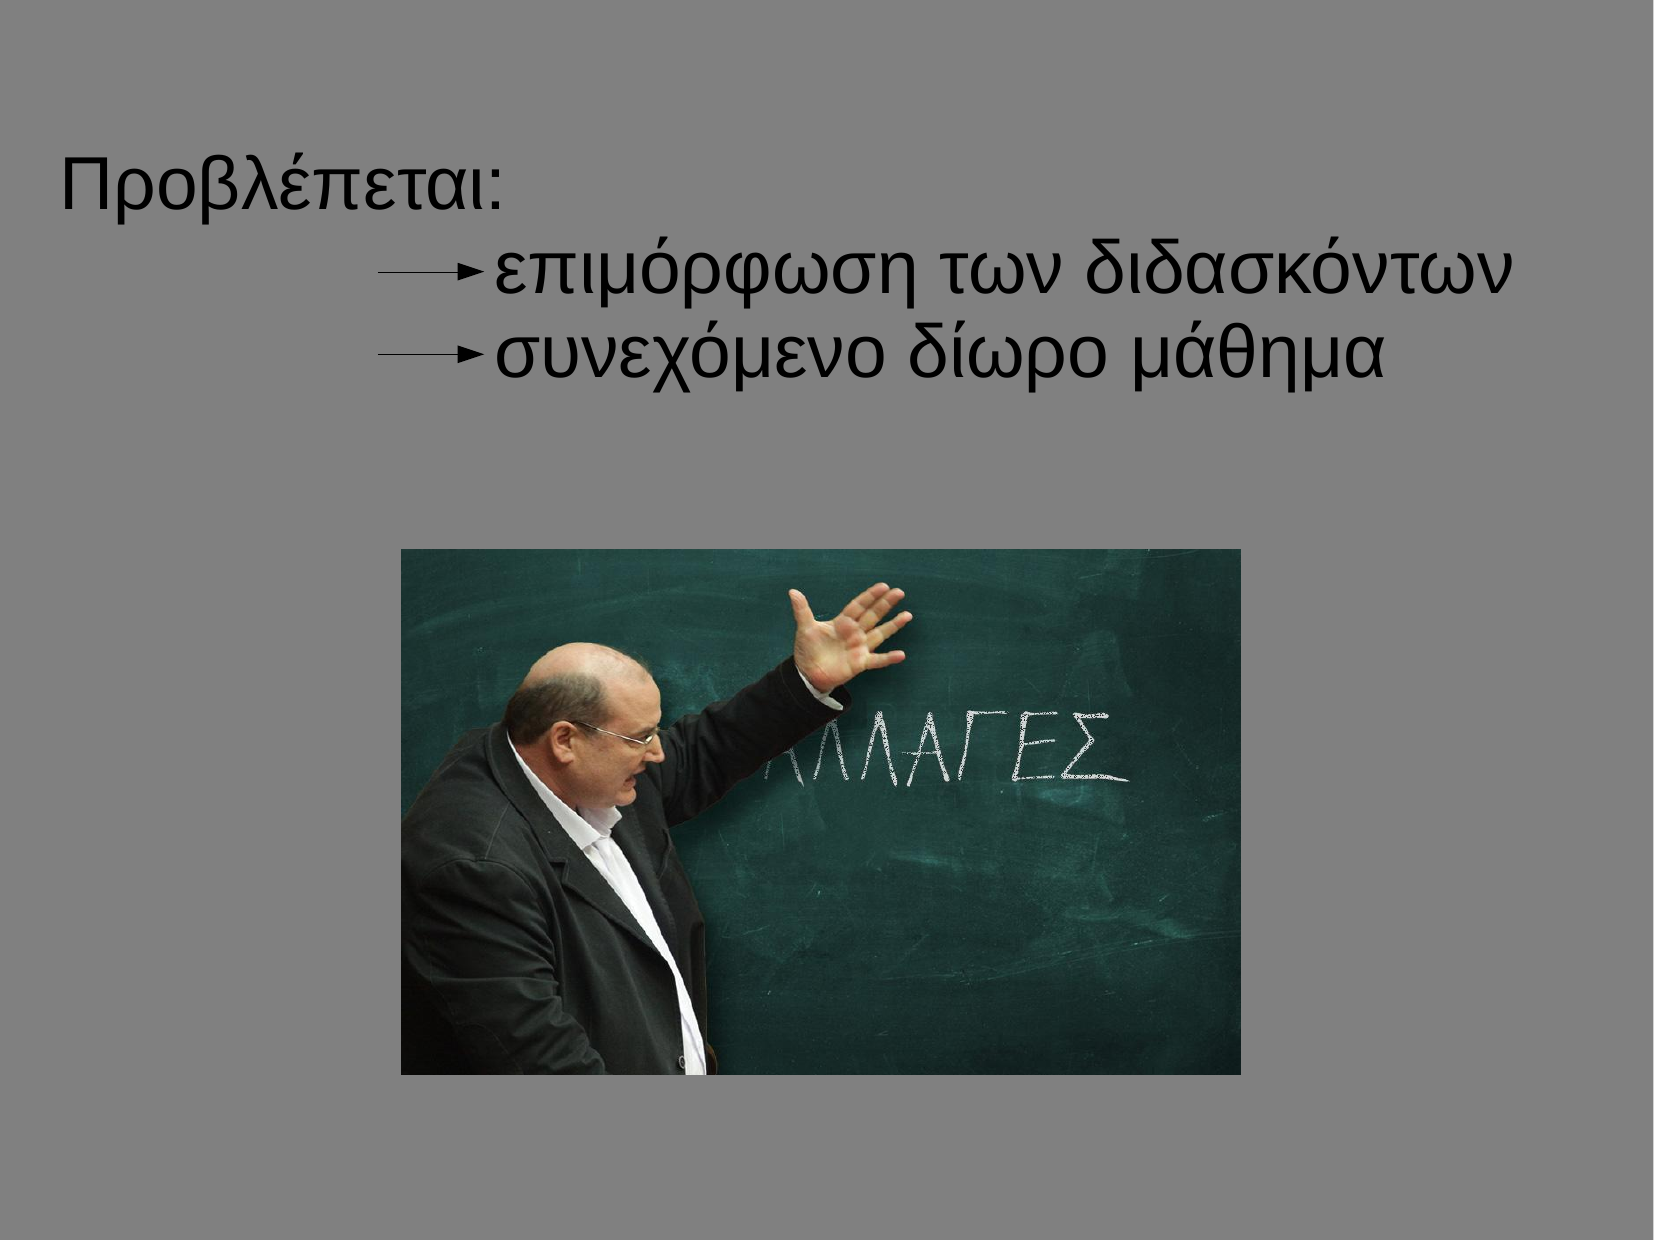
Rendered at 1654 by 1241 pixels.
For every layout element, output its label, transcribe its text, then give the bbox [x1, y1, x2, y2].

picture [401, 549, 1241, 1075]
title Προβλέπεται: επιμόρφωση των διδασκόντων συνεχόμενο δίωρο μάθημα [59, 141, 1548, 394]
